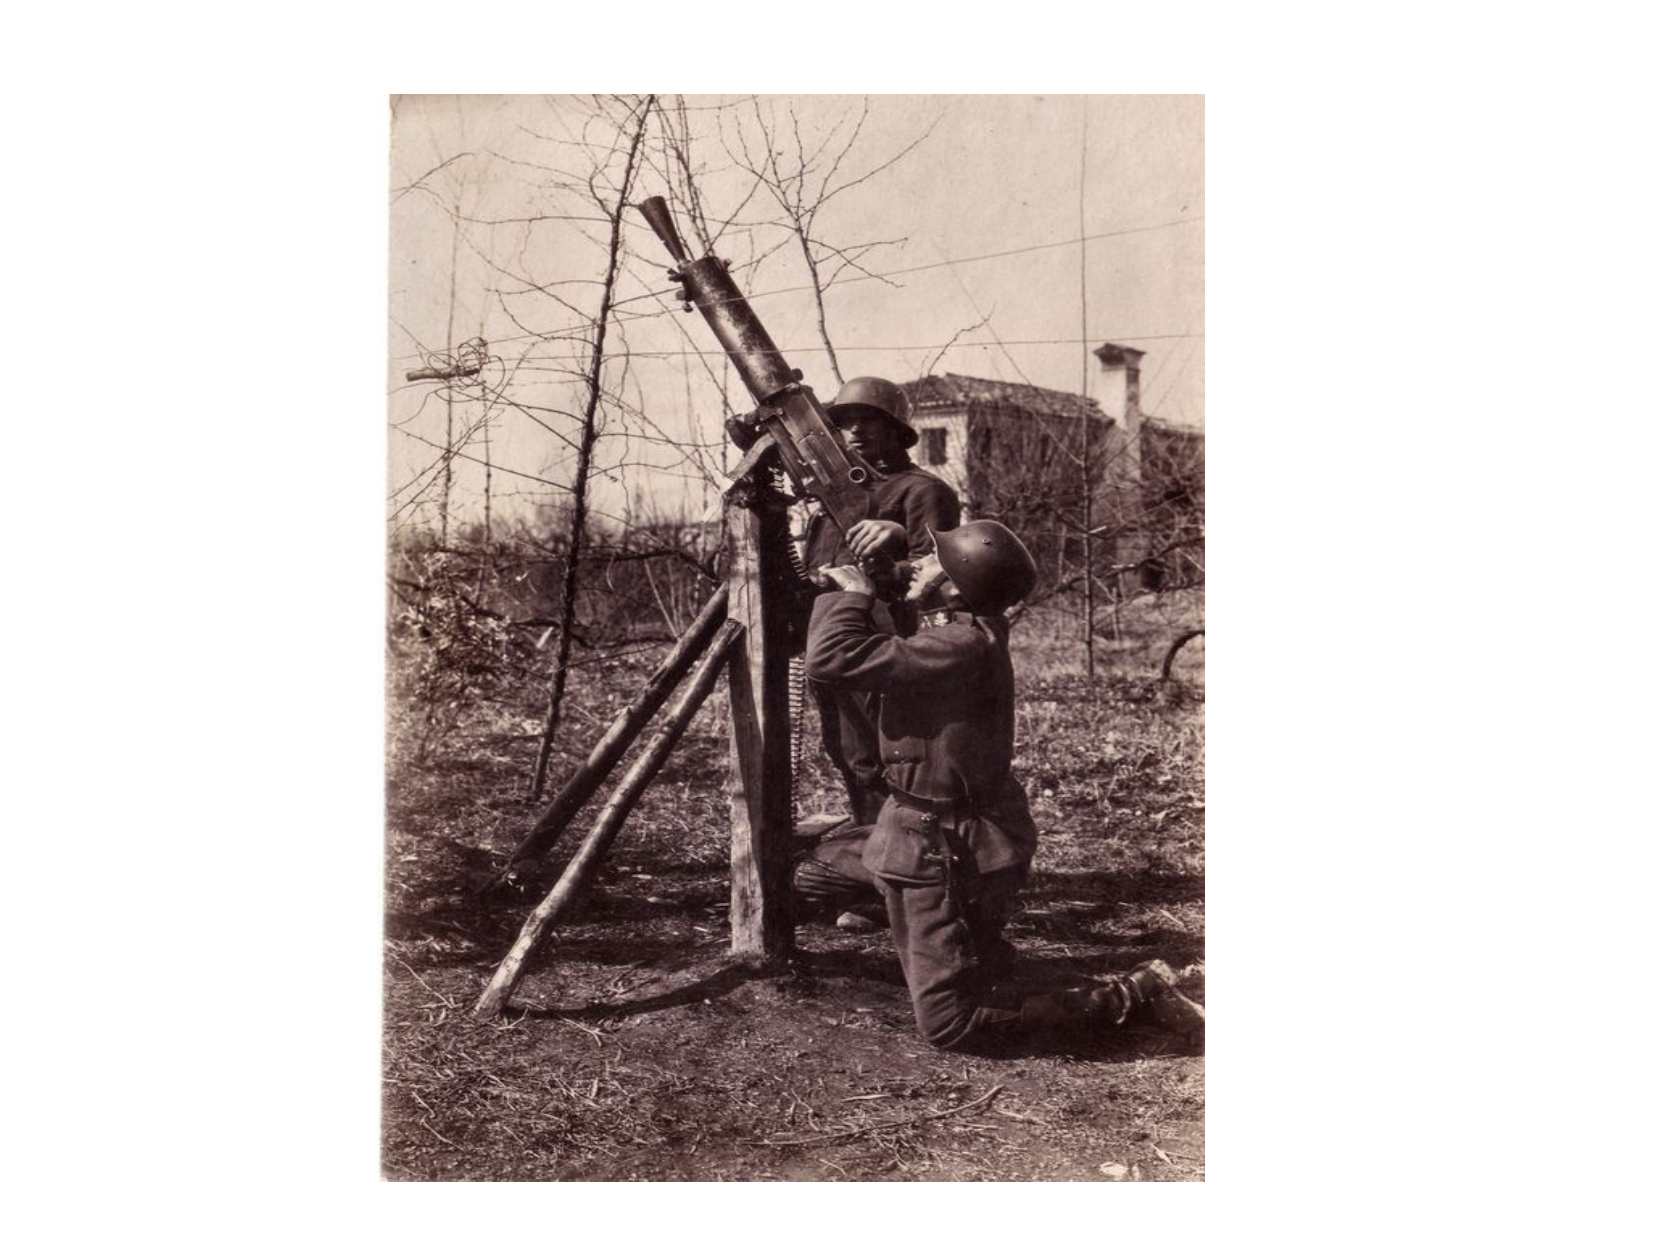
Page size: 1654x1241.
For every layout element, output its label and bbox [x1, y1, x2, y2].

picture [377, 94, 1205, 1182]
